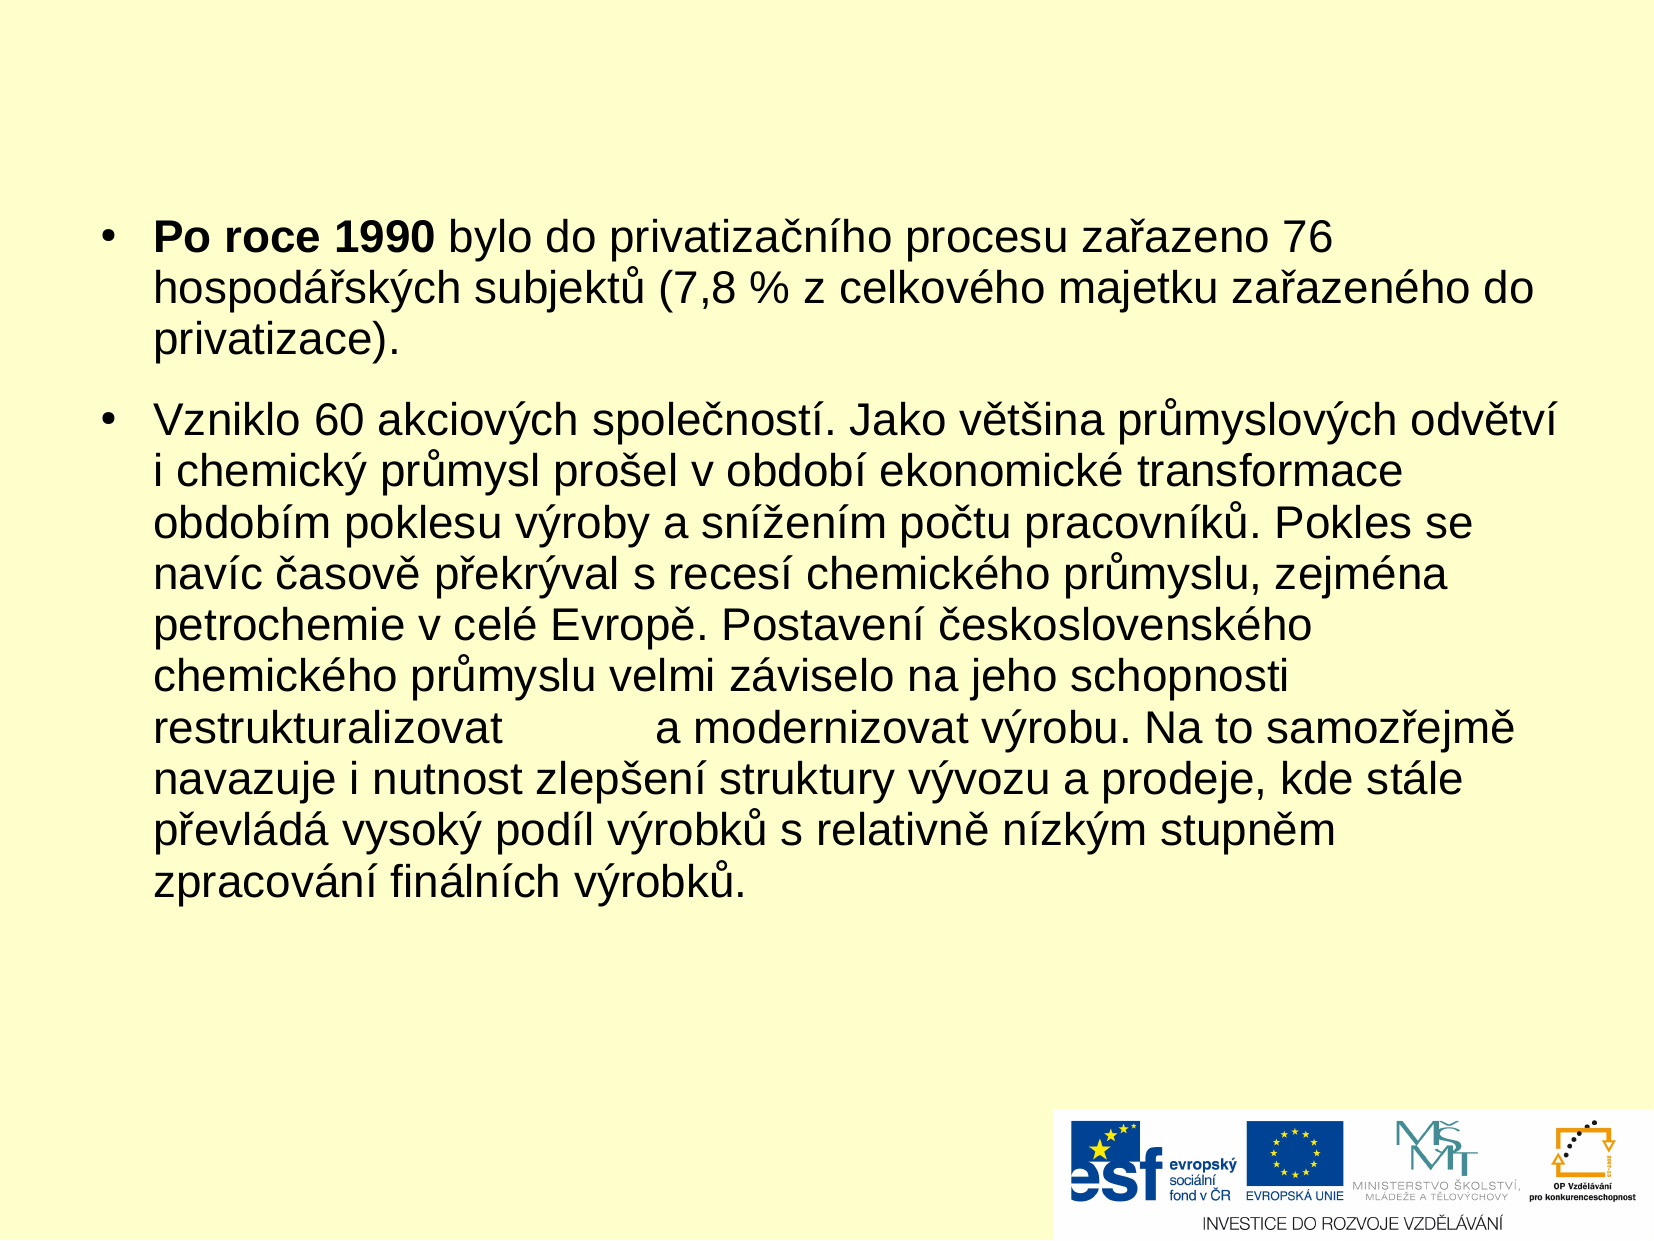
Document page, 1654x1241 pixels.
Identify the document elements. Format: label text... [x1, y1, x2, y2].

list Po roce 1990 bylo do privatizačního procesu zařazeno 76 hospodářských subjektů (7,8 % z celkového majetku zařazeného do privatizace). Vzniklo 60 akciových společností. Jako většina průmyslových odvětví i chemický průmysl prošel v období ekonomické transformace obdobím poklesu výroby a snížením počtu pracovníků. Pokles se navíc časově překrýval s recesí chemického průmyslu, zejména petrochemie v celé Evropě. Postavení československého chemického průmyslu velmi záviselo na jeho schopnosti restrukturalizovat a modernizovat výrobu. Na to samozřejmě navazuje i nutnost zlepšení struktury vývozu a prodeje, kde stále převládá vysoký podíl výrobků s relativně nízkým stupněm zpracování finálních výrobků. [82, 210, 1571, 1030]
picture [1053, 1109, 1654, 1241]
